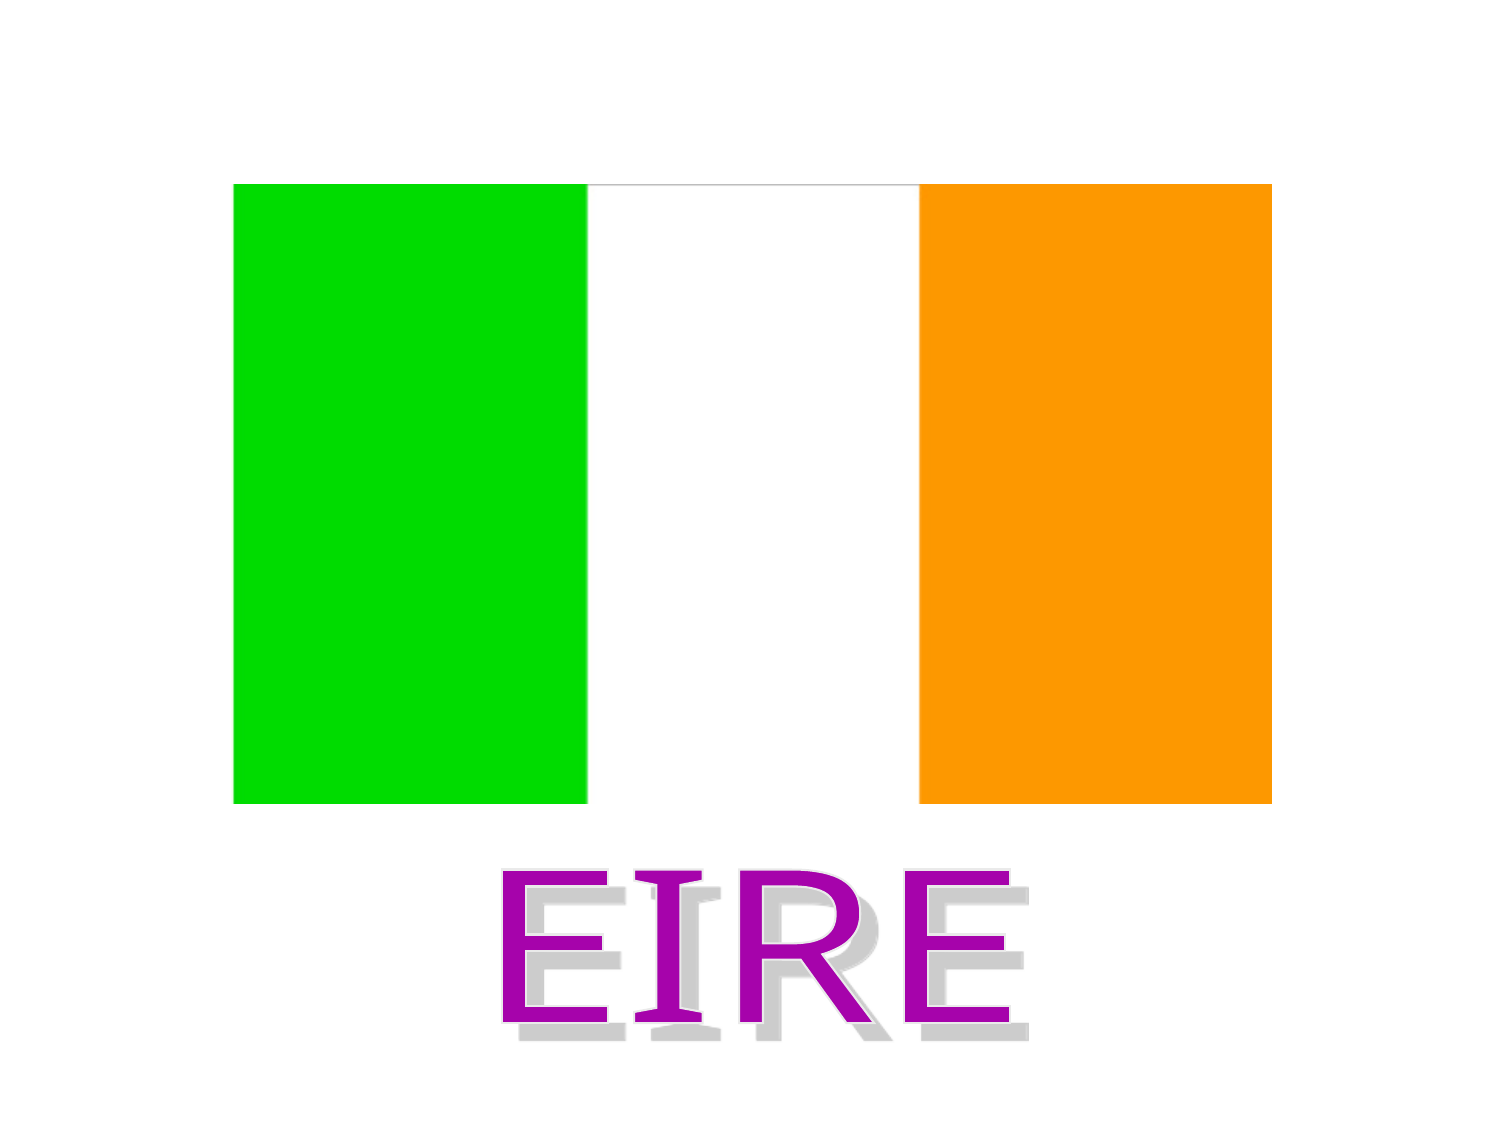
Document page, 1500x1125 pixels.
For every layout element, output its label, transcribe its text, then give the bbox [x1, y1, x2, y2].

text_box EIRE [501, 869, 608, 1024]
text_box EIRE [634, 869, 703, 1024]
text_box EIRE [904, 869, 1010, 1024]
picture [230, 184, 1272, 804]
text_box EIRE [739, 869, 875, 1024]
